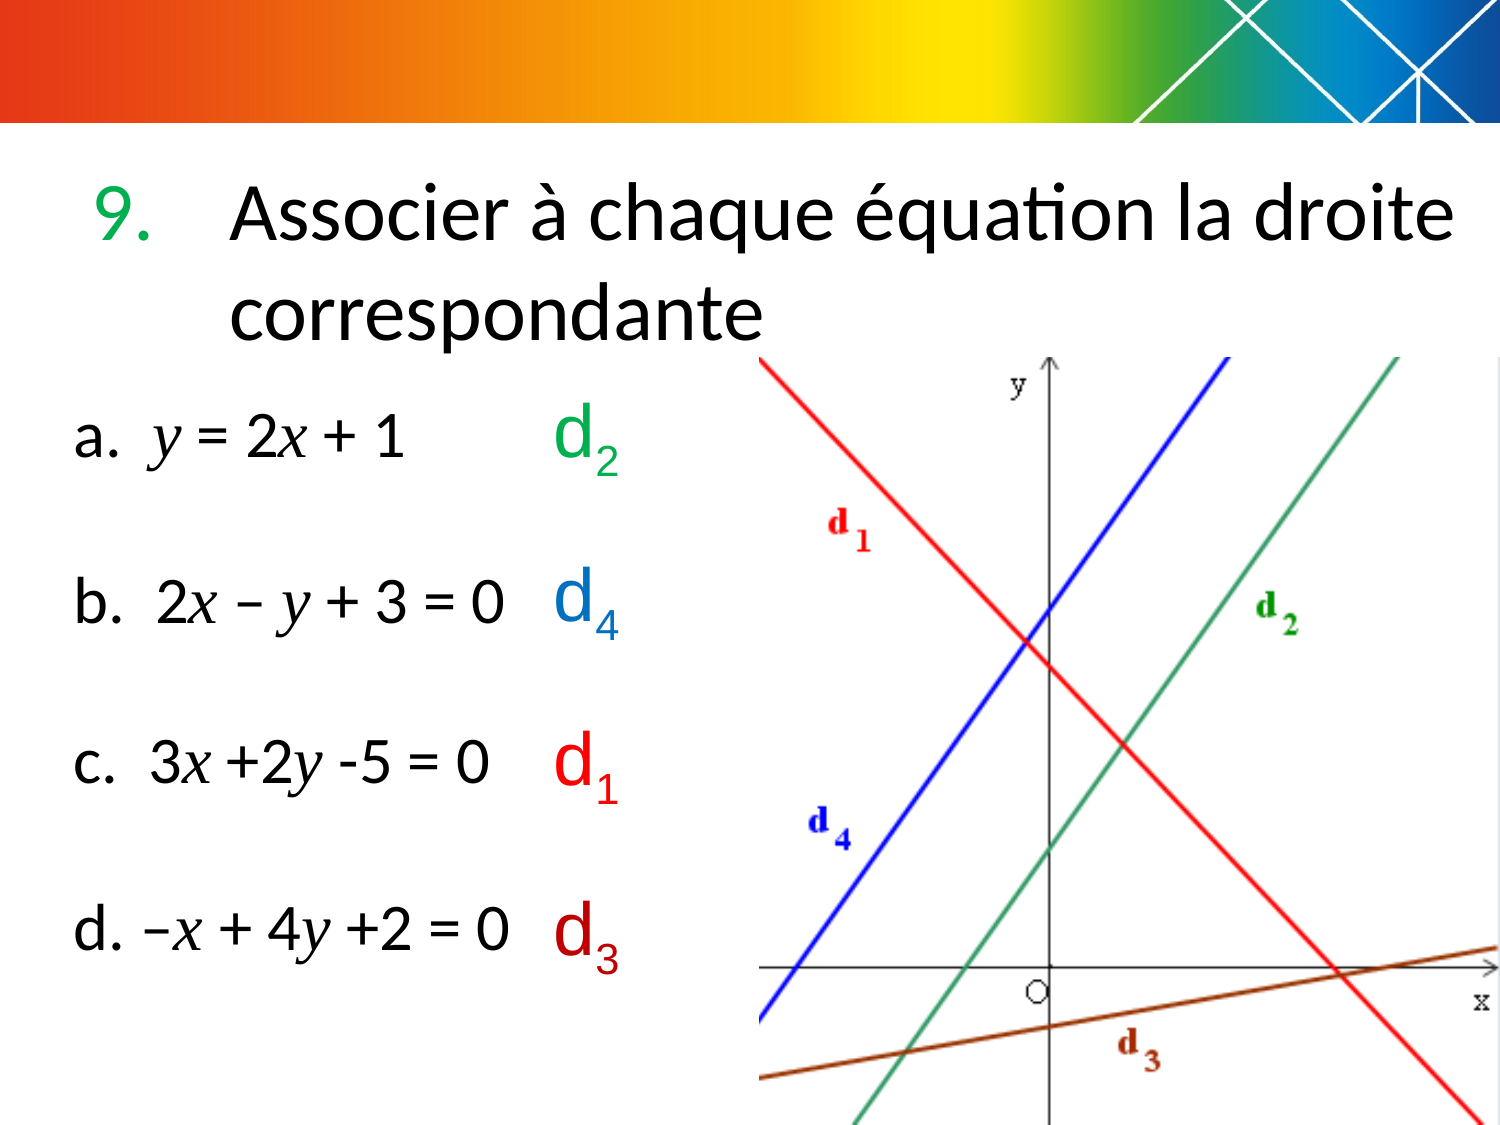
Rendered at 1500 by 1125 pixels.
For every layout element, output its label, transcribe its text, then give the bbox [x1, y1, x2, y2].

text_box a. y = 2x + 1 b. 2x – y + 3 = 0 c. 3x +2y -5 = 0 d. –x + 4y +2 = 0 [58, 382, 614, 1052]
picture [759, 357, 1500, 1125]
text_box d2 [538, 374, 680, 493]
picture [0, 0, 1359, 123]
text_box d4 [538, 538, 680, 657]
text_box d1 [538, 702, 680, 821]
text_box d3 [538, 872, 680, 991]
picture [1340, 0, 1500, 123]
title Associer à chaque équation la droite correspondante [76, 149, 1500, 365]
